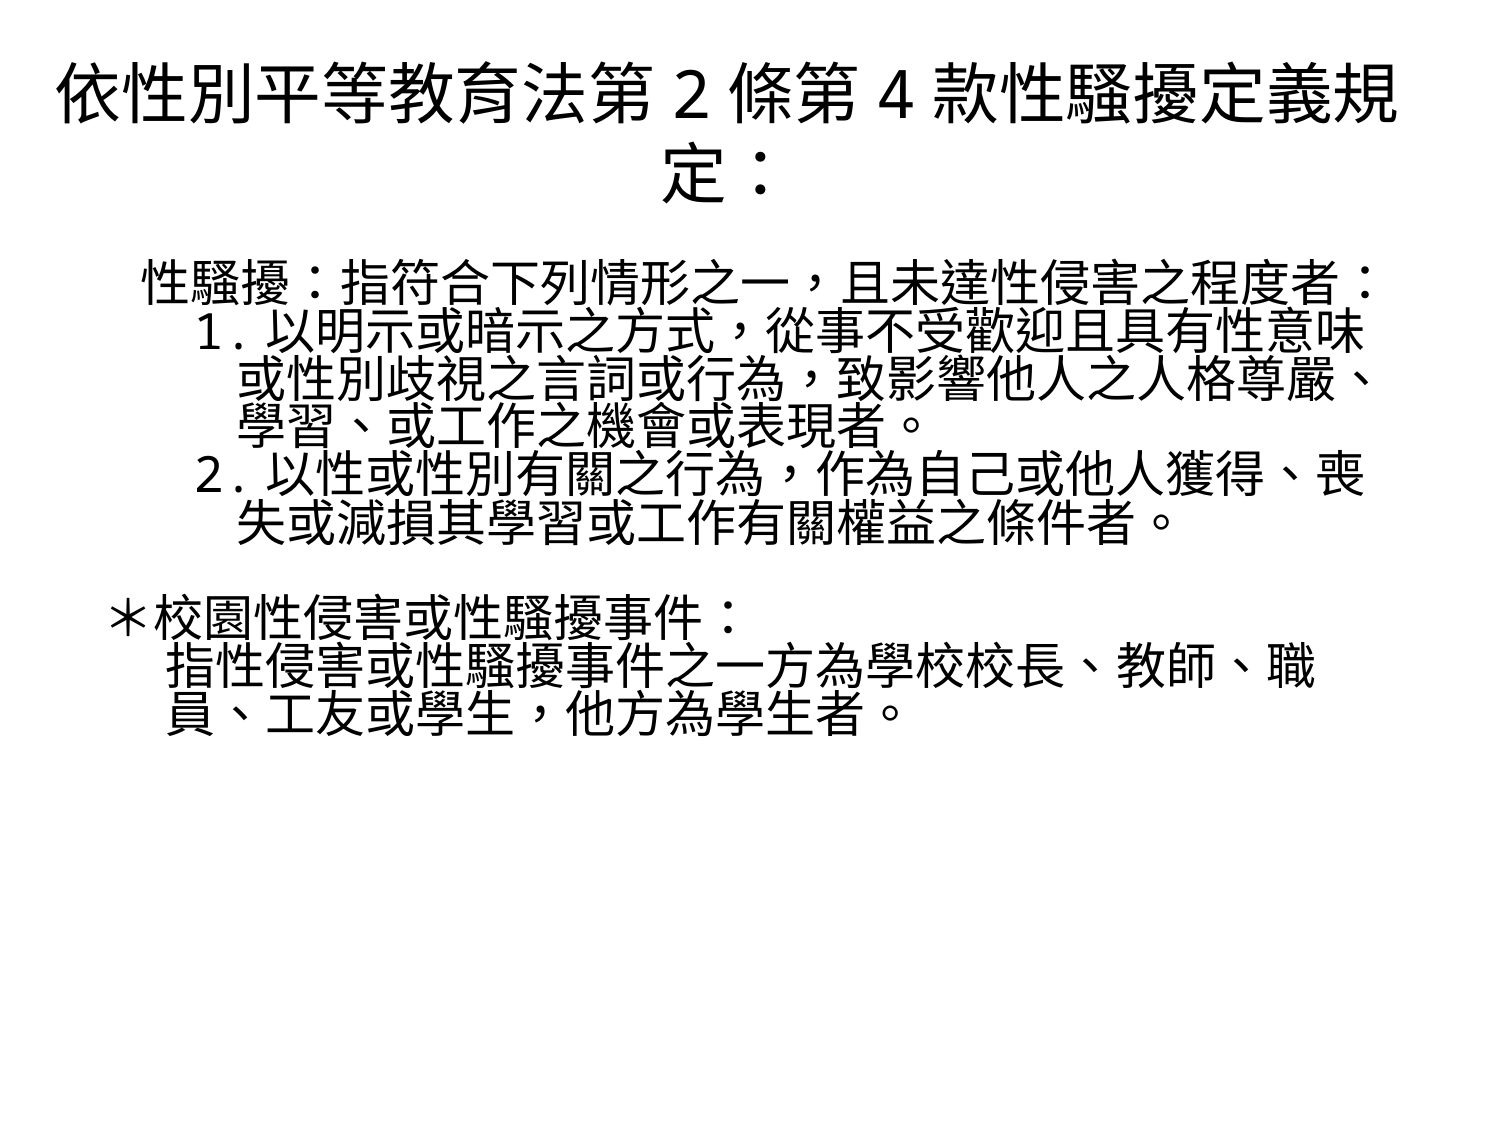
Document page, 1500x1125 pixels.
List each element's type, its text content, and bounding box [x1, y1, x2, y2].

list 性騷擾：指符合下列情形之一，且未達性侵害之程度者： 1.以明示或暗示之方式，從事不受歡迎且具有性意味或性別歧視之言詞或行為，致影響他人之人格尊嚴、學習、或工作之機會或表現者。 2.以性或性別有關之行為，作為自己或他人獲得、喪失或減損其學習或工作有關權益之條件者。 ＊校園性侵害或性騷擾事件： 指性侵害或性騷擾事件之一方為學校校長、教師、職 員、工友或學生，他方為學生者。 [88, 255, 1413, 1000]
title 依性別平等教育法第2條第4款性騷擾定義規定： [29, 78, 1425, 266]
